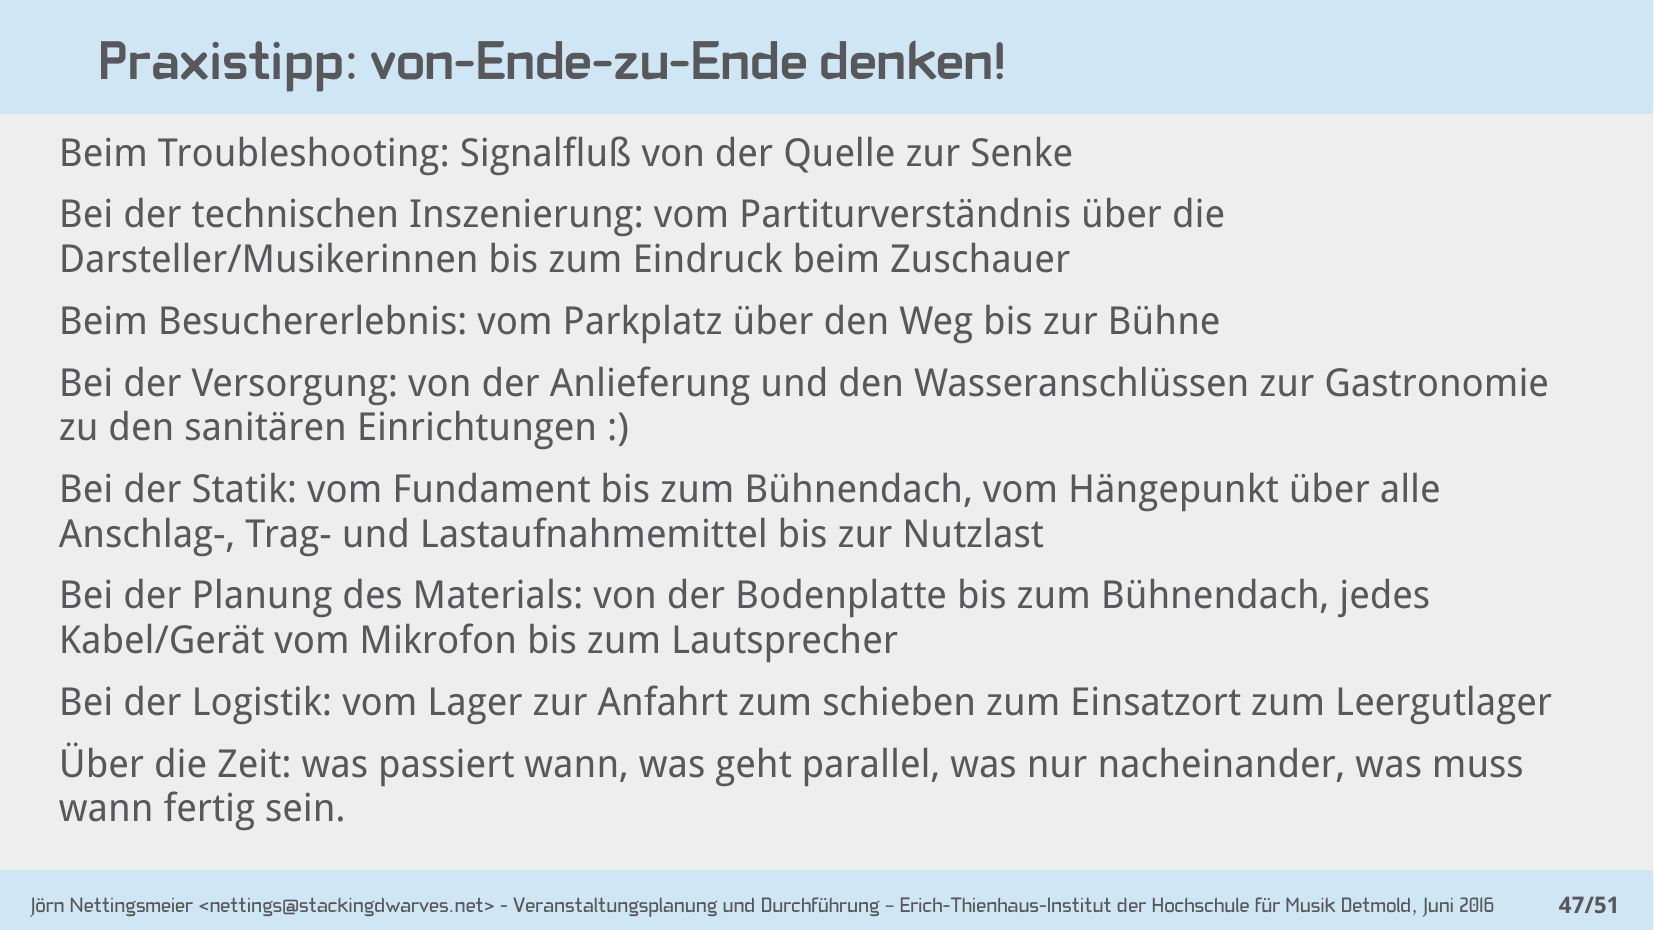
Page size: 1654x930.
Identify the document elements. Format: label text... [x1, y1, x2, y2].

title Praxistipp: von-Ende-zu-Ende denken! [97, 0, 1537, 130]
list Beim Troubleshooting: Signalfluß von der Quelle zur Senke Bei der technischen Inszenierung: vom Partiturverständnis über die Darsteller/Musikerinnen bis zum Eindruck beim Zuschauer Beim Besuchererlebnis: vom Parkplatz über den Weg bis zur Bühne Bei der Versorgung: von der Anlieferung und den Wasseranschlüssen zur Gastronomie zu den sanitären Einrichtungen :) Bei der Statik: vom Fundament bis zum Bühnendach, vom Hängepunkt über alle Anschlag-, Trag- und Lastaufnahmemittel bis zur Nutzlast Bei der Planung des Materials: von der Bodenplatte bis zum Bühnendach, jedes Kabel/Gerät vom Mikrofon bis zum Lautsprecher Bei der Logistik: vom Lager zur Anfahrt zum schieben zum Einsatzort zum Leergutlager Über die Zeit: was passiert wann, was geht parallel, was nur nacheinander, was muss wann fertig sein. [58, 130, 1576, 870]
